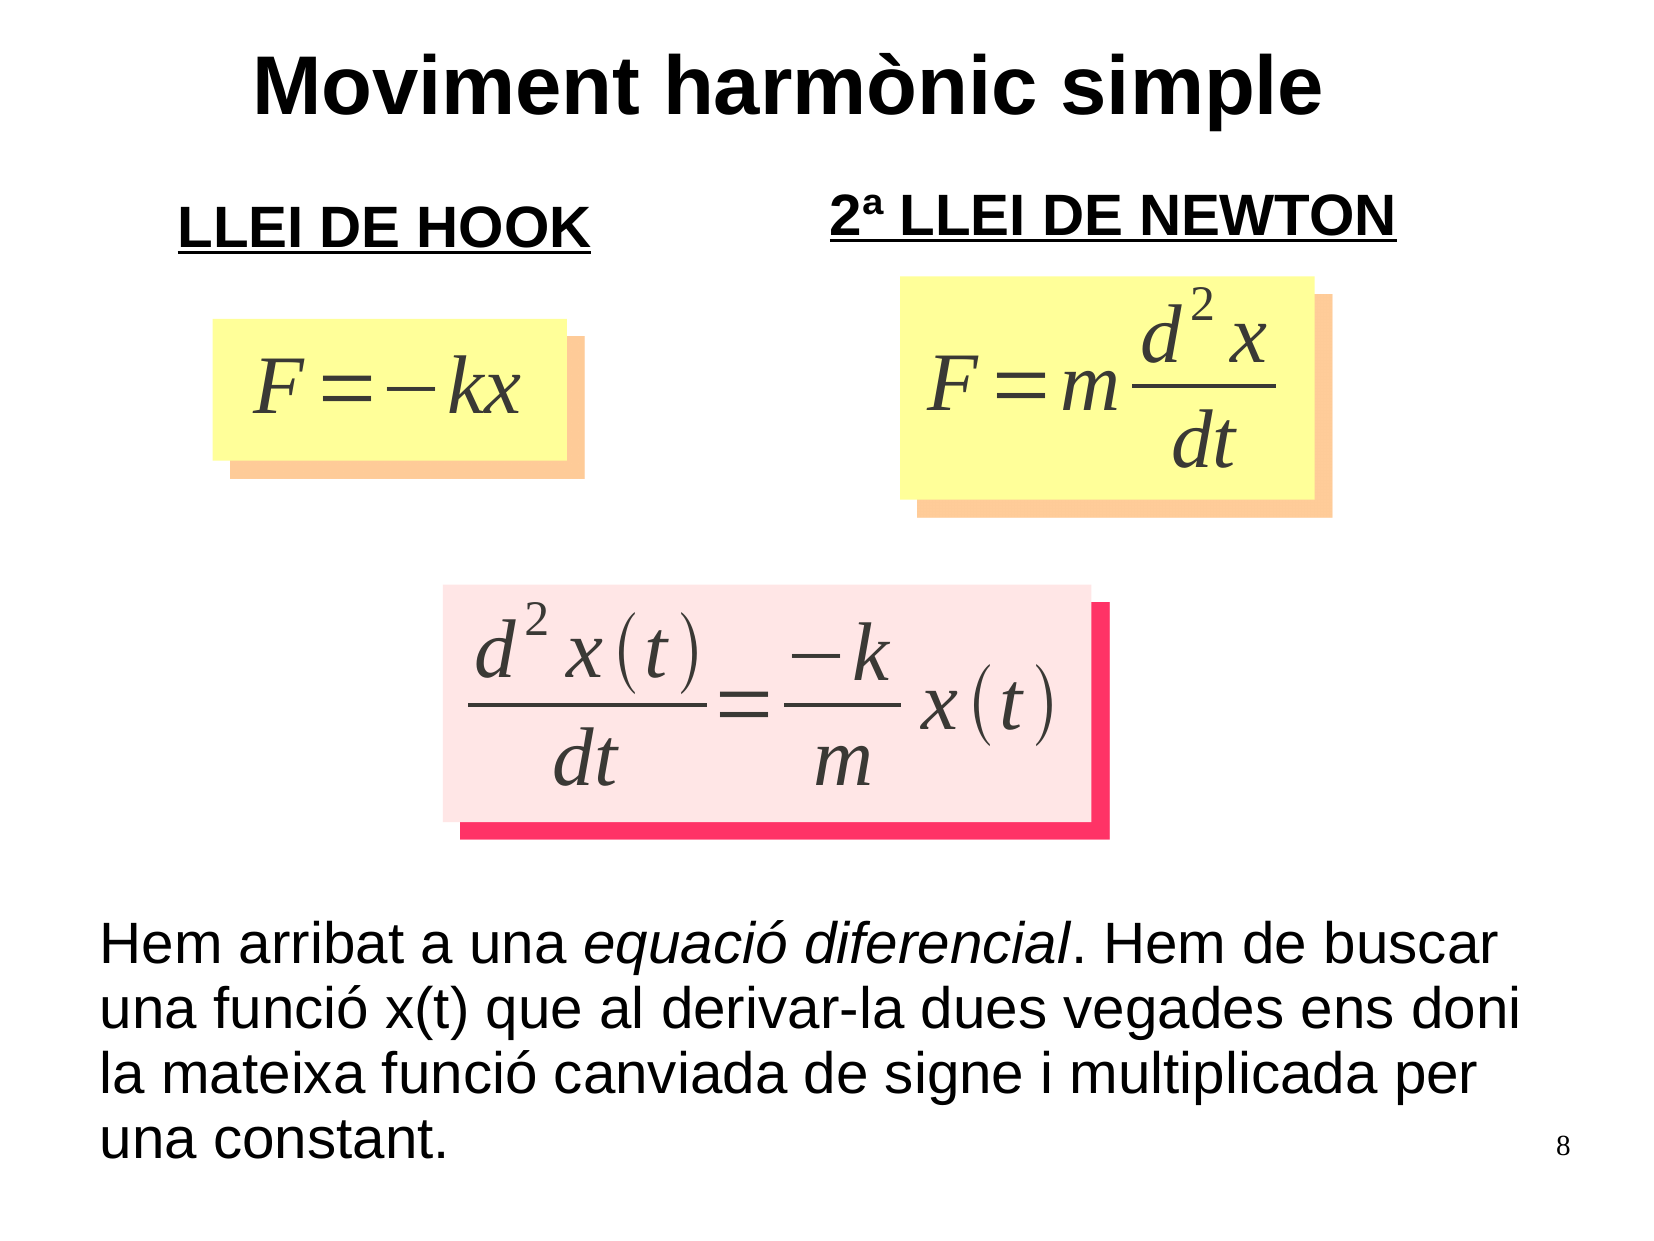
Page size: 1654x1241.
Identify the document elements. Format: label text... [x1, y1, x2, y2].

text_box [212, 318, 567, 461]
chart [915, 276, 1287, 485]
chart [457, 591, 1065, 804]
text_box Hem arribat a una equació diferencial. Hem de buscar una funció x(t) que al derivar-la dues vegades ens doni la mateixa funció canviada de signe i multiplicada per una constant. [85, 903, 1591, 1179]
chart [240, 340, 527, 433]
text_box LLEI DE HOOK [162, 187, 638, 268]
text_box [442, 584, 1092, 823]
text_box [900, 276, 1315, 500]
text_box 2ª LLEI DE NEWTON [814, 175, 1418, 256]
text_box Moviment harmònic simple [237, 31, 1382, 140]
